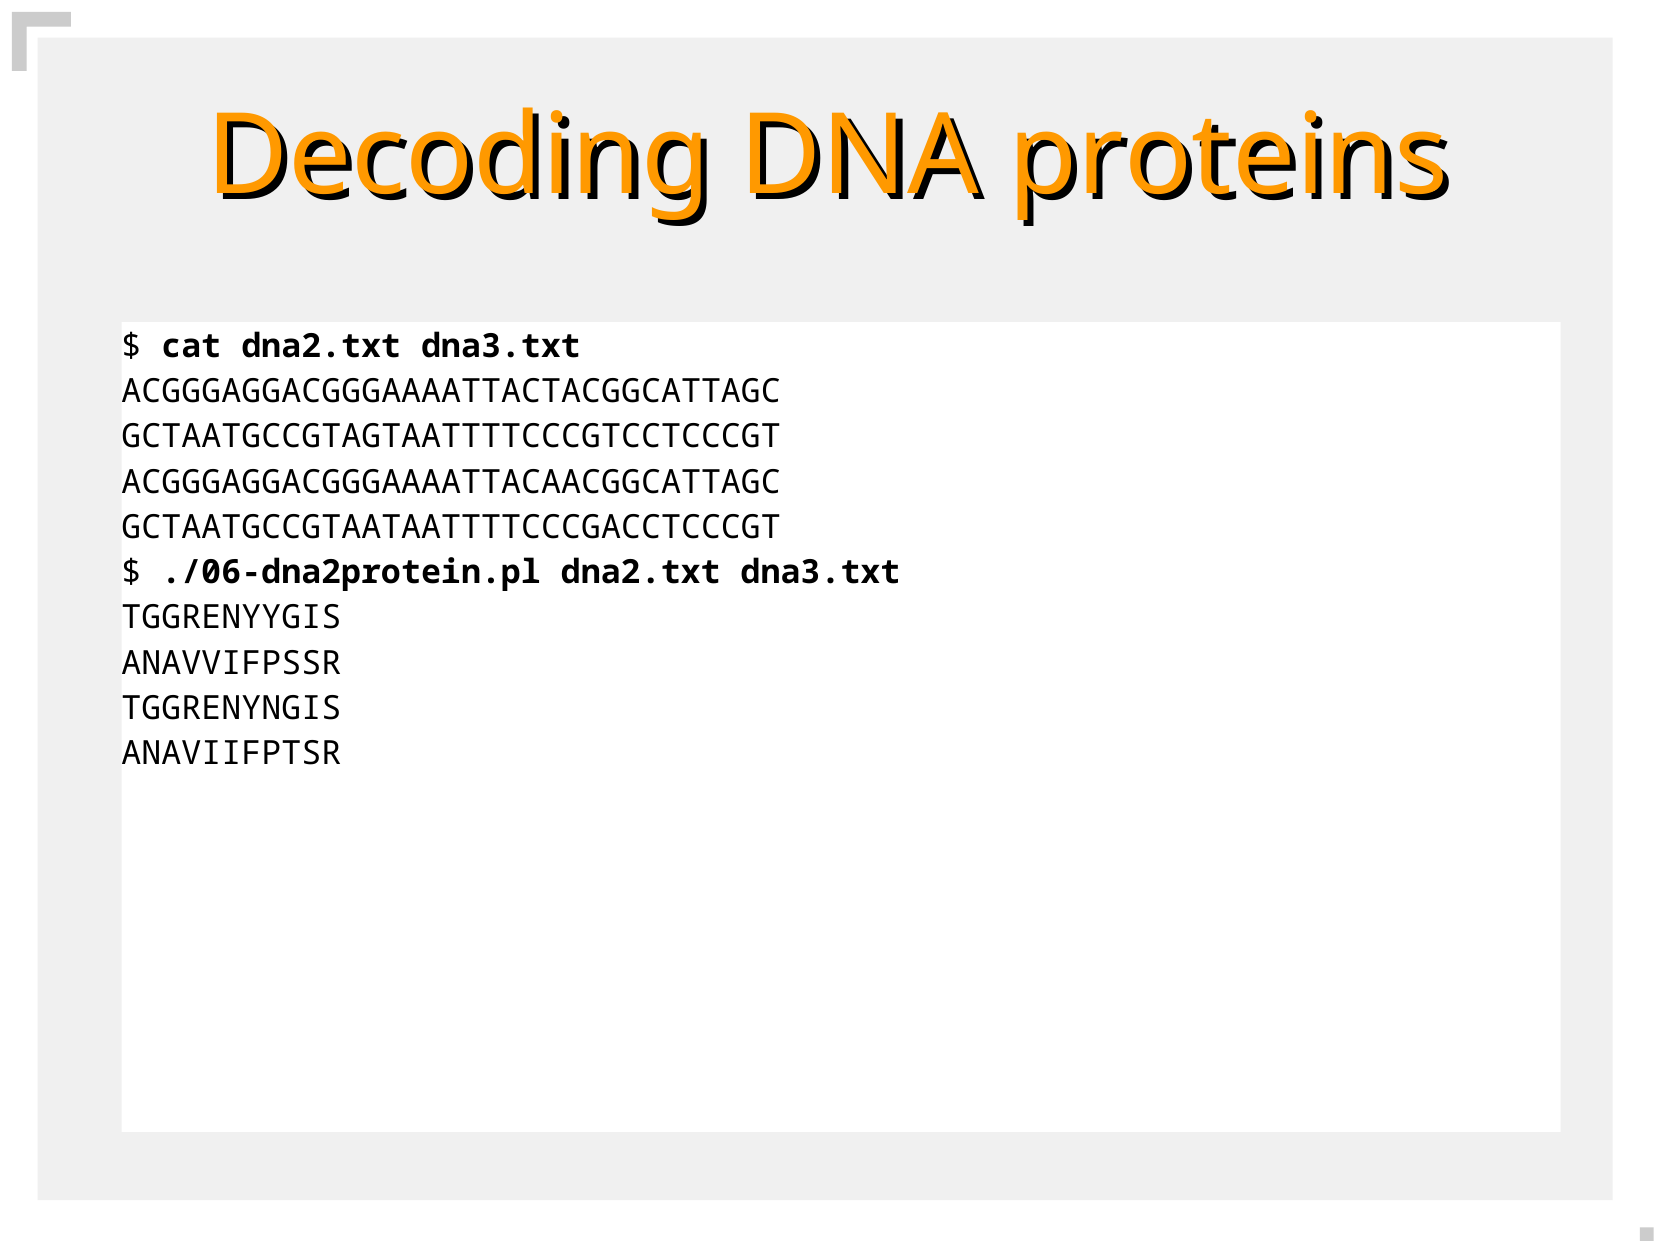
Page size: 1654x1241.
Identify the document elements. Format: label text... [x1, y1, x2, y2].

title Decoding DNA proteins [121, 46, 1534, 254]
list $ cat dna2.txt dna3.txt ACGGGAGGACGGGAAAATTACTACGGCATTAGC GCTAATGCCGTAGTAATTTTCCCGTCCTCCCGT ACGGGAGGACGGGAAAATTACAACGGCATTAGC GCTAATGCCGTAATAATTTTCCCGACCTCCCGT $ ./06-dna2protein.pl dna2.txt dna3.txt TGGRENYYGIS ANAVVIFPSSR TGGRENYNGIS ANAVIIFPTSR [121, 322, 1561, 1132]
